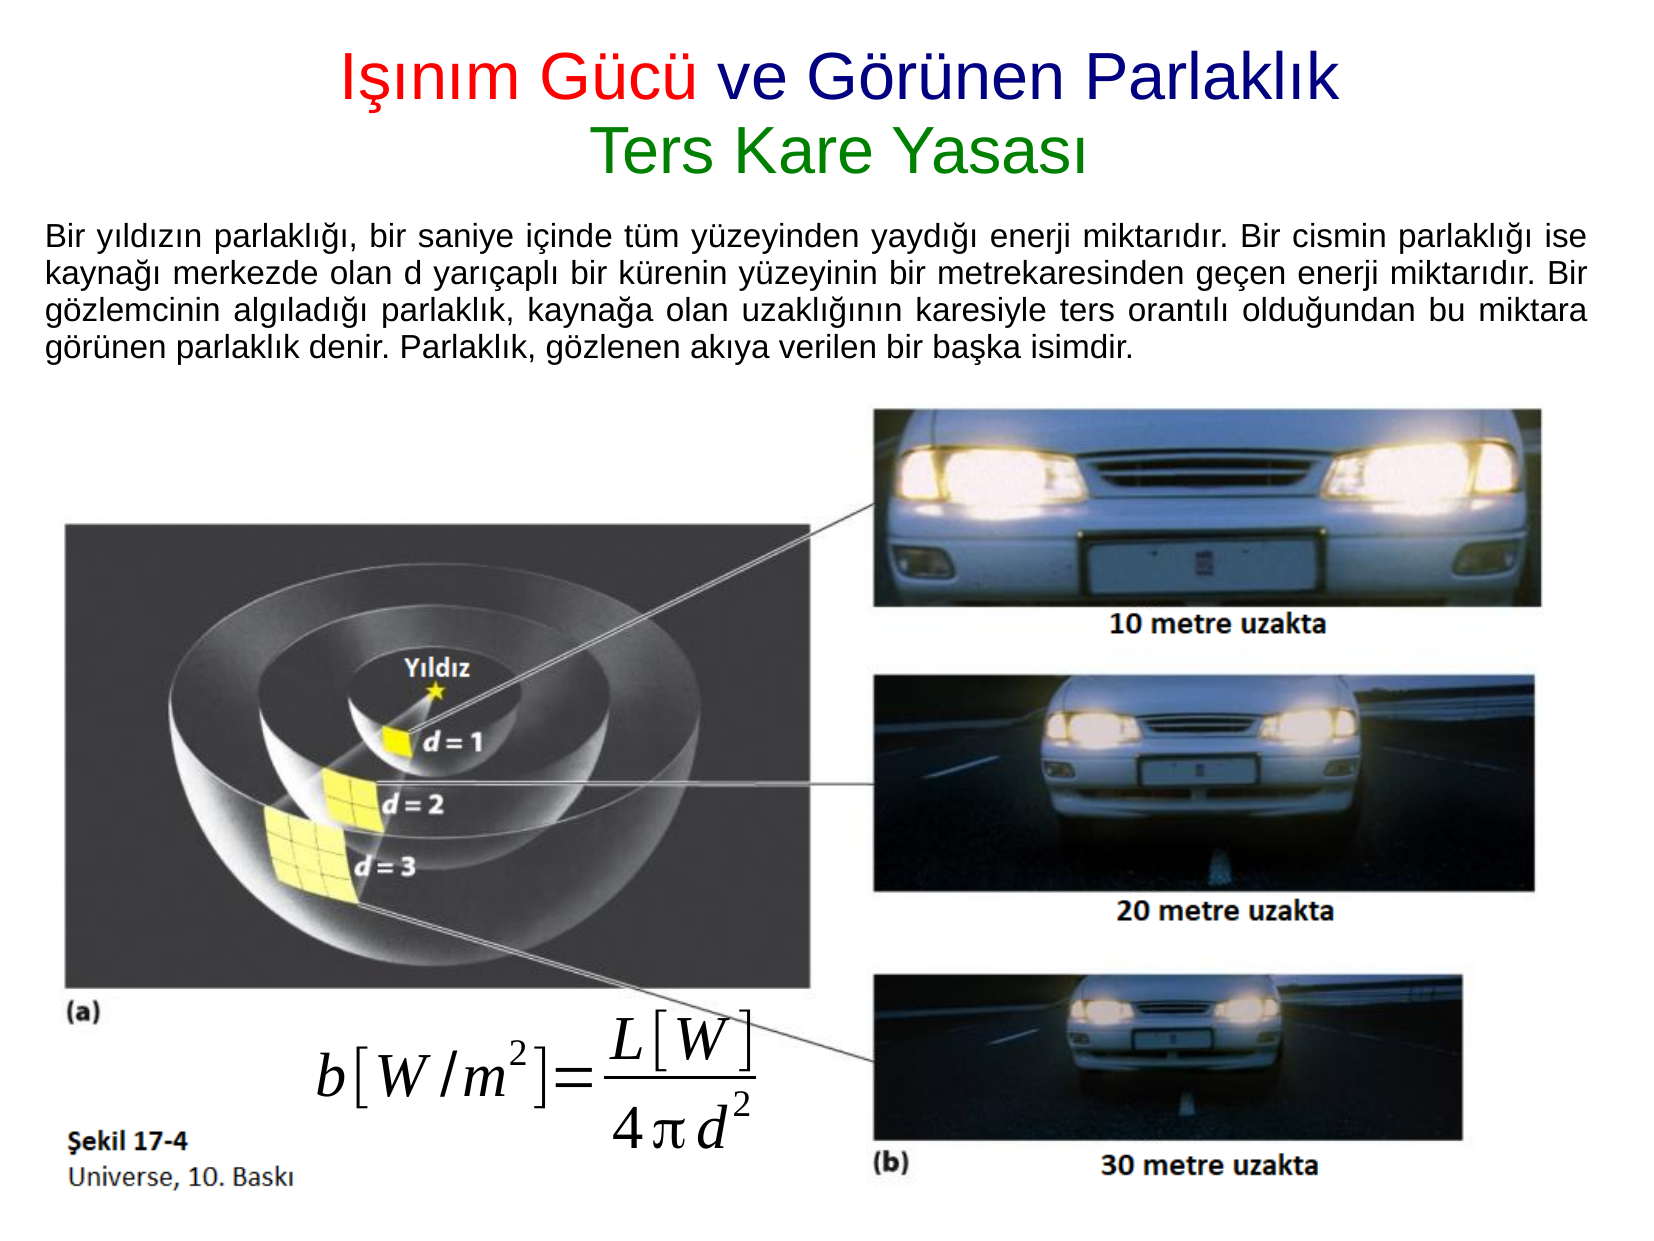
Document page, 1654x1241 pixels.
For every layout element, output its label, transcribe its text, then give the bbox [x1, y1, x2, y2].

chart [309, 1002, 765, 1162]
picture [60, 413, 1546, 1197]
text_box Işınım Gücü ve Görünen Parlaklık Ters Kare Yasası [240, 31, 1441, 196]
text_box Bir yıldızın parlaklığı, bir saniye içinde tüm yüzeyinden yaydığı enerji miktarıdır. Bir cismin parlaklığı ise kaynağı merkezde olan d yarıçaplı bir kürenin yüzeyinin bir metrekaresinden geçen enerji miktarıdır. Bir gözlemcinin algıladığı parlaklık, kaynağa olan uzaklığının karesiyle ters orantılı olduğundan bu miktara görünen parlaklık denir. Parlaklık, gözlenen akıya verilen bir başka isimdir. [30, 210, 1606, 413]
